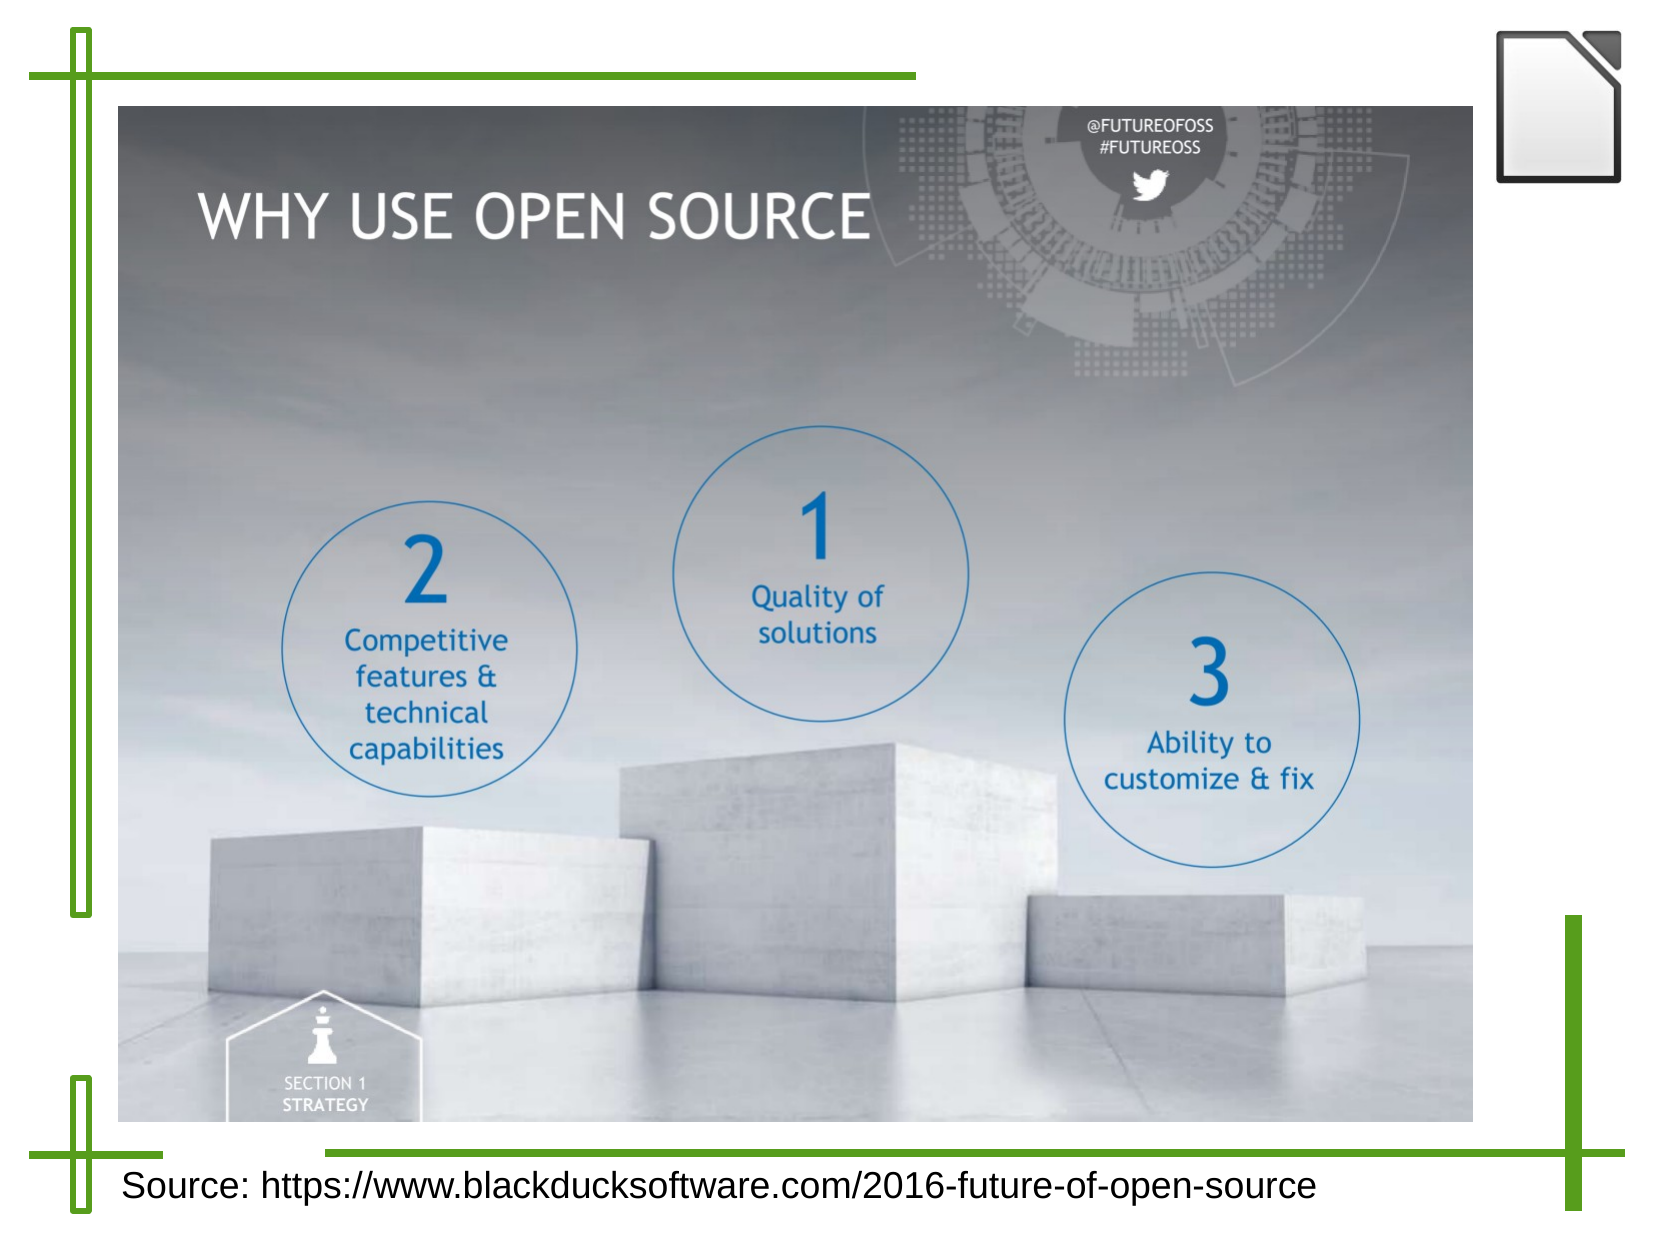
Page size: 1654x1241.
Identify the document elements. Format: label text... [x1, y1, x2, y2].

text_box Source: https://www.blackducksoftware.com/2016-future-of-open-source [106, 1157, 1333, 1215]
picture [1494, 29, 1624, 186]
picture [118, 106, 1473, 1123]
